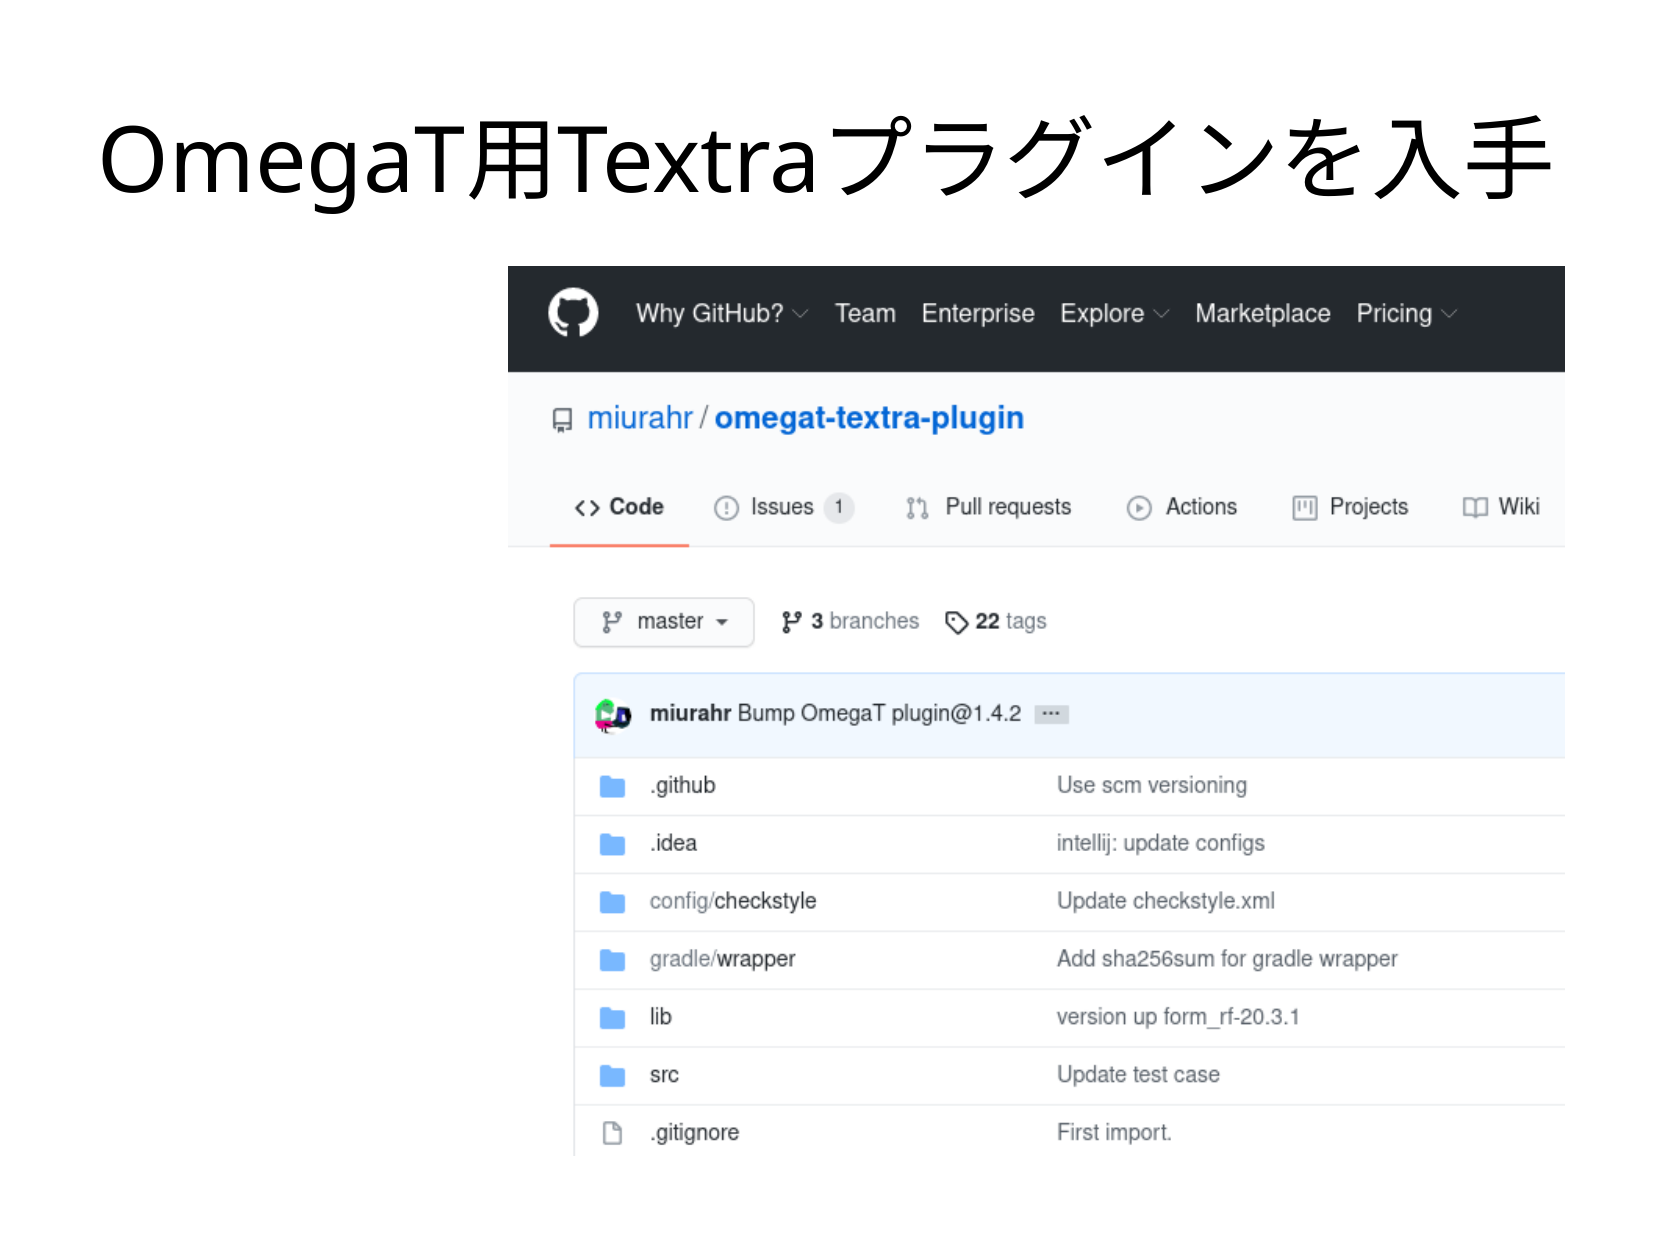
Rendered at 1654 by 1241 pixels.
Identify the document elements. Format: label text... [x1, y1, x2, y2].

picture [508, 266, 1565, 1157]
title OmegaT用Textraプラグインを入手 [82, 49, 1571, 257]
